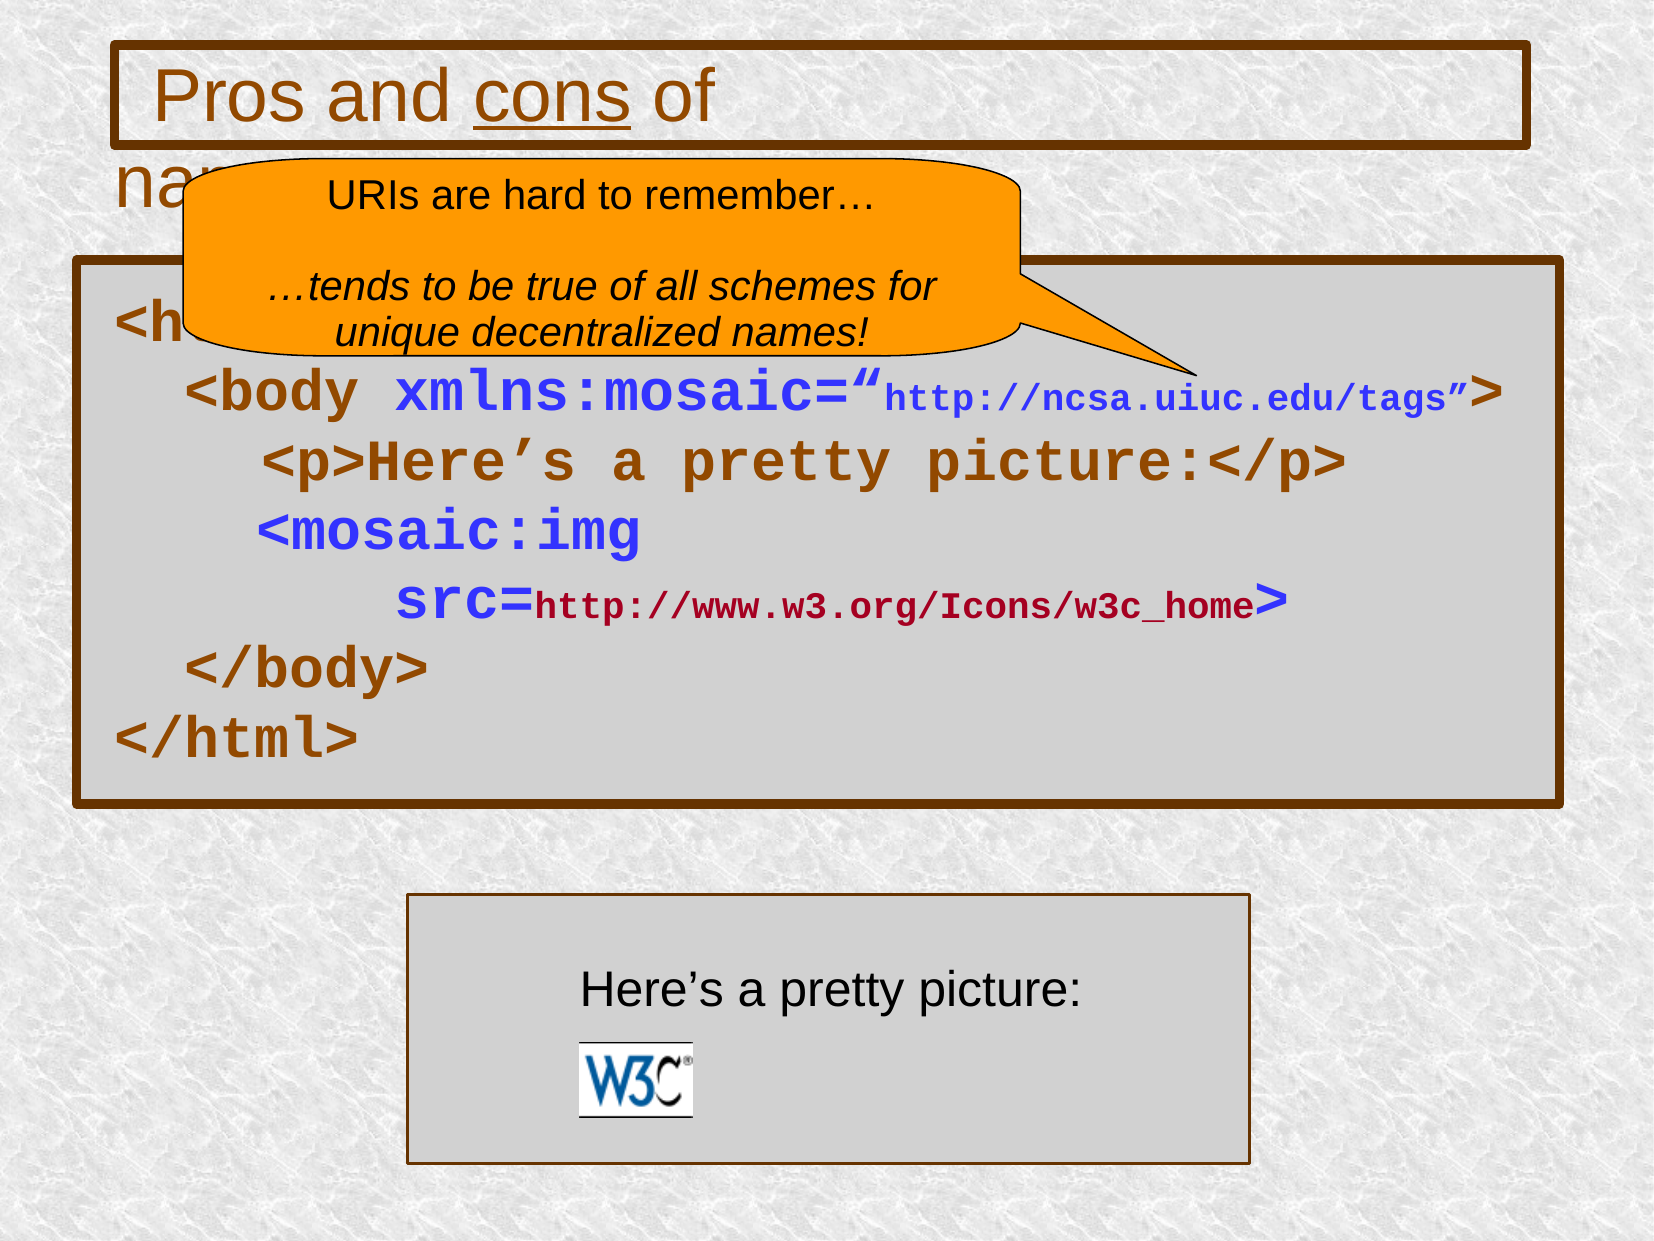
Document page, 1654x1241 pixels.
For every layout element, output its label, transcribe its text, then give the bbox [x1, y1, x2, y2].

text_box URIs are hard to remember… …tends to be true of all schemes for unique decentralized names! [183, 158, 1197, 376]
text_box <html> <body xmlns:mosaic=“http://ncsa.uiuc.edu/tags”> <p>Here’s a pretty picture:</p> <mosaic:img src=http://www.w3.org/Icons/w3c_home> </body> </html> [76, 259, 1560, 804]
text_box [407, 894, 1250, 1164]
text_box Here’s a pretty picture: [579, 964, 1084, 1087]
title Pros and cons of namespaces [114, 45, 1527, 146]
picture [0, 0, 1654, 1241]
